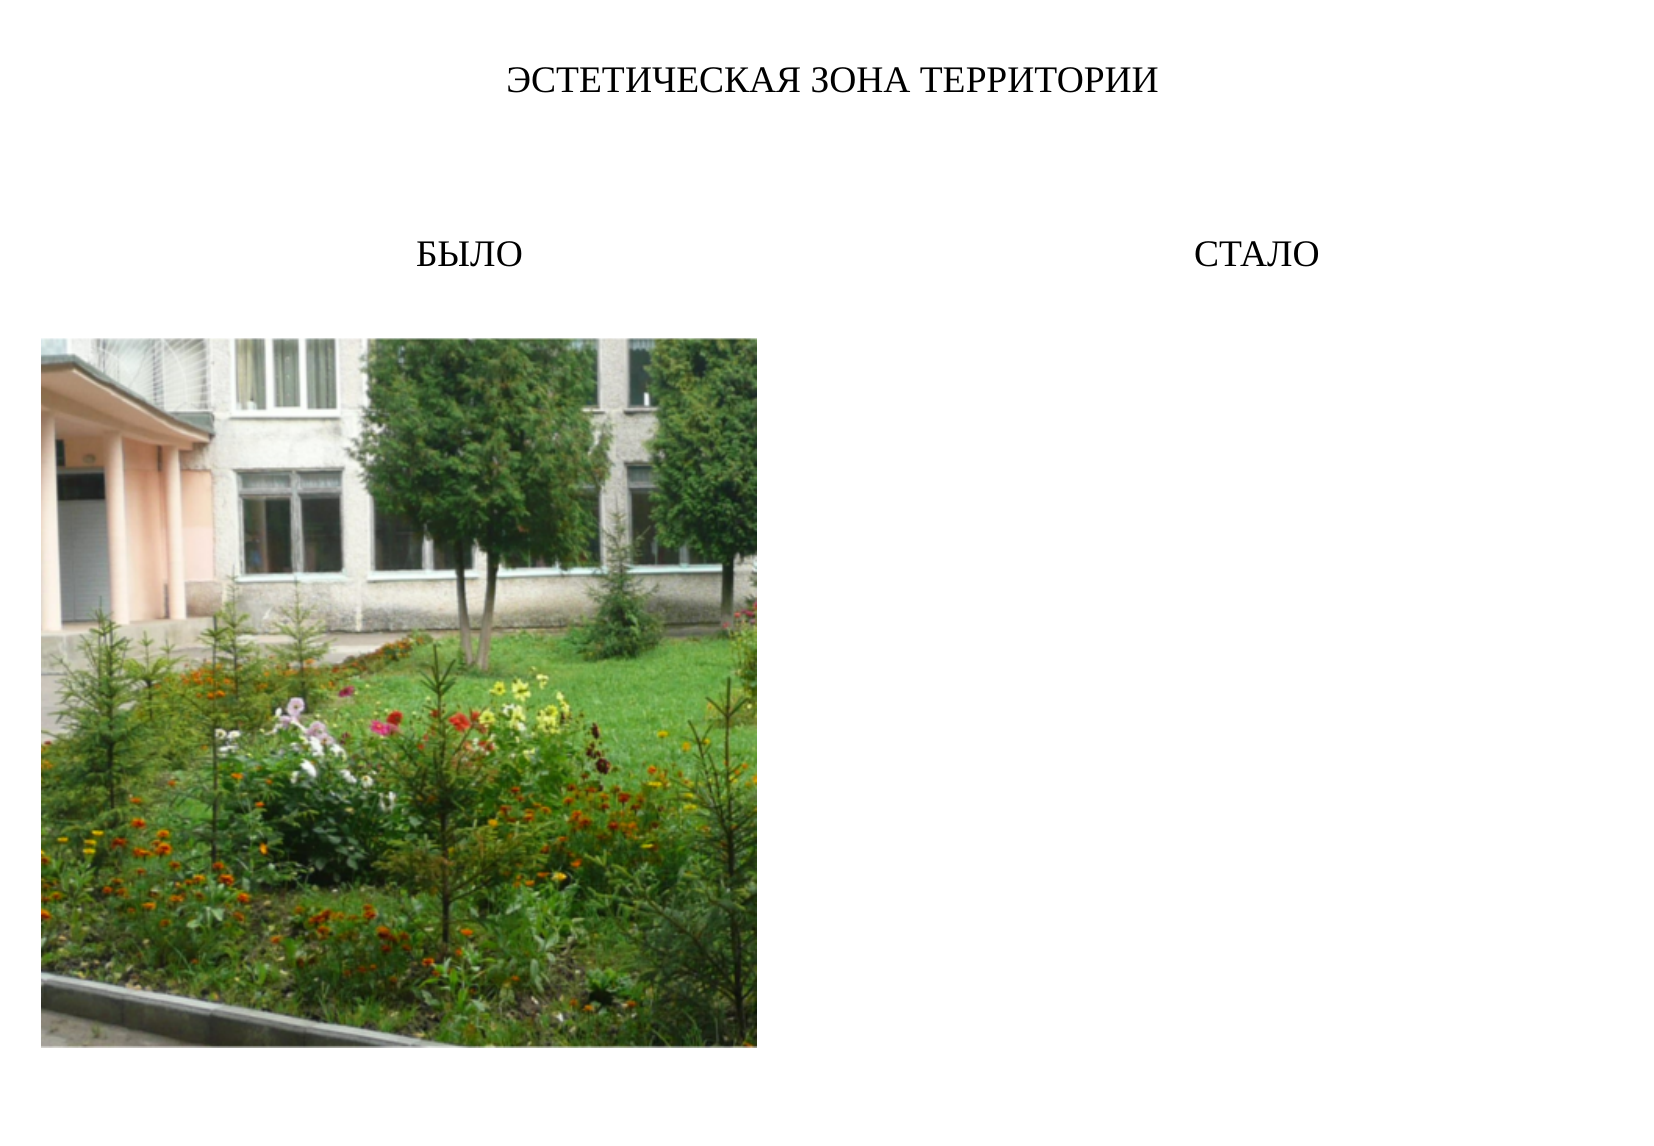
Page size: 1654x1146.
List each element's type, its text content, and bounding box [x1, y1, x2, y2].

text_box СТАЛО [1179, 221, 1335, 281]
text_box БЫЛО [335, 221, 604, 281]
picture [41, 338, 757, 1048]
text_box ЭСТЕТИЧЕСКАЯ ЗОНА ТЕРРИТОРИИ [358, 45, 1308, 110]
